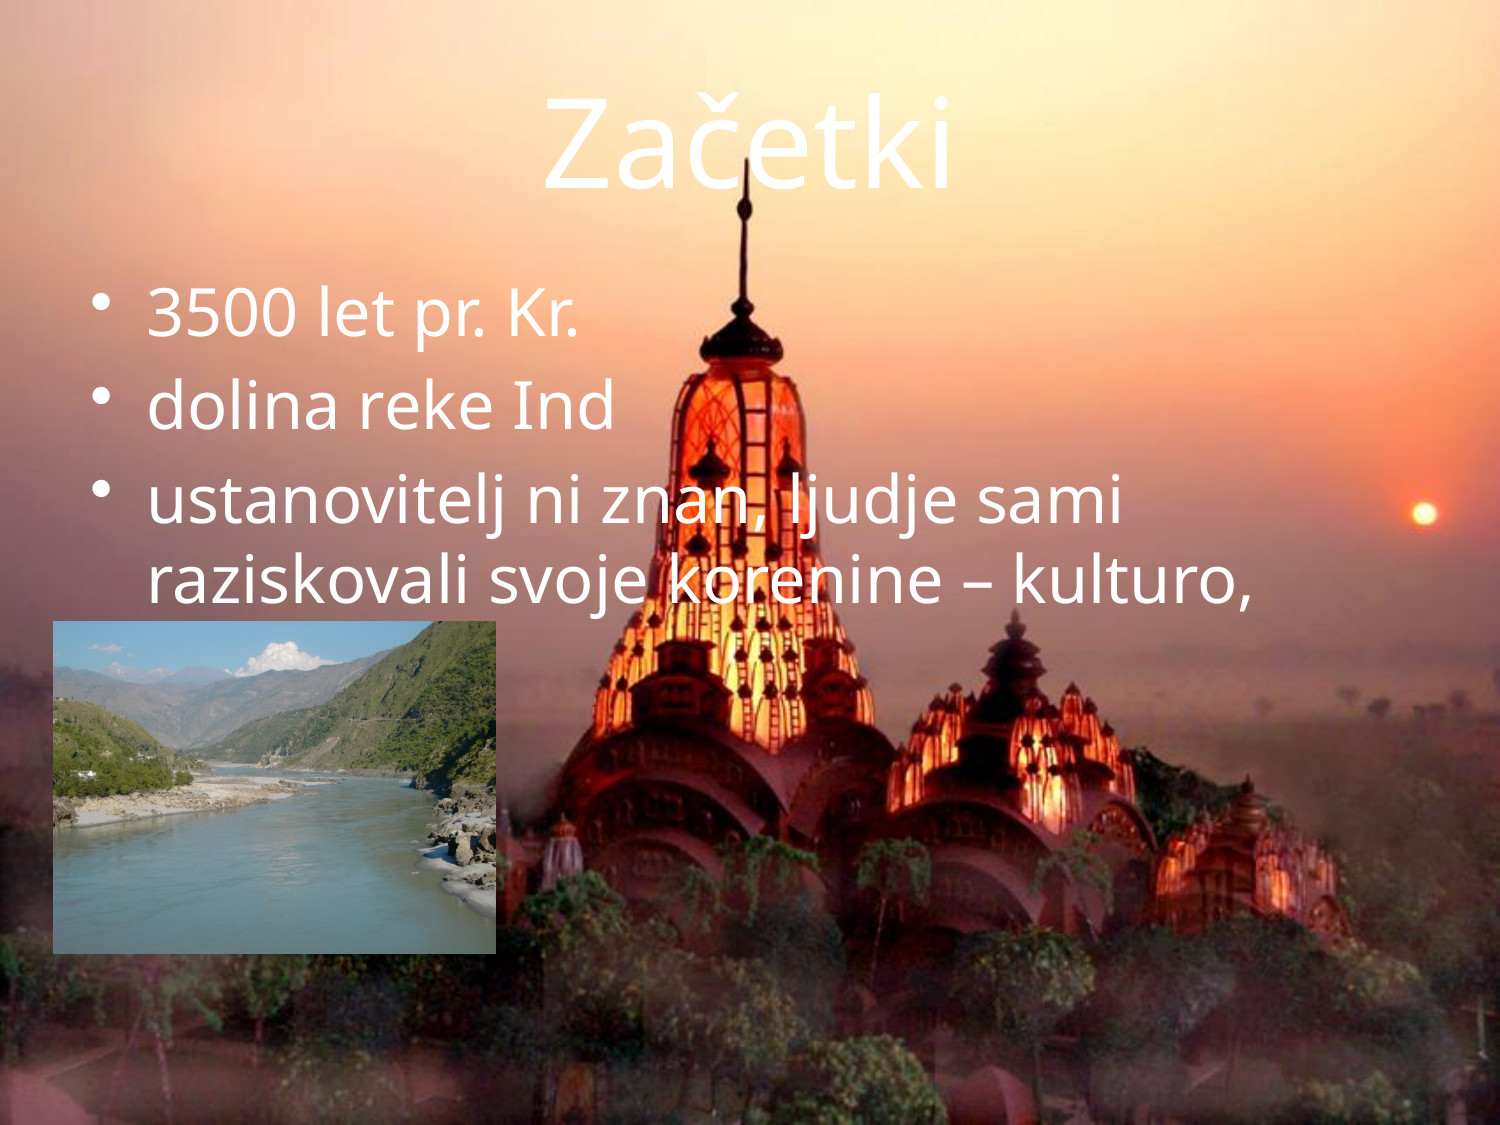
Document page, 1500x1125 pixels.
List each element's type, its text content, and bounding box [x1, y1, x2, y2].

title Začetki [75, 45, 1425, 233]
list 3500 let pr. Kr. dolina reke Ind ustanovitelj ni znan, ljudje sami raziskovali svoje korenine – kulturo, vero [75, 262, 1425, 1005]
picture [0, 0, 1500, 1125]
